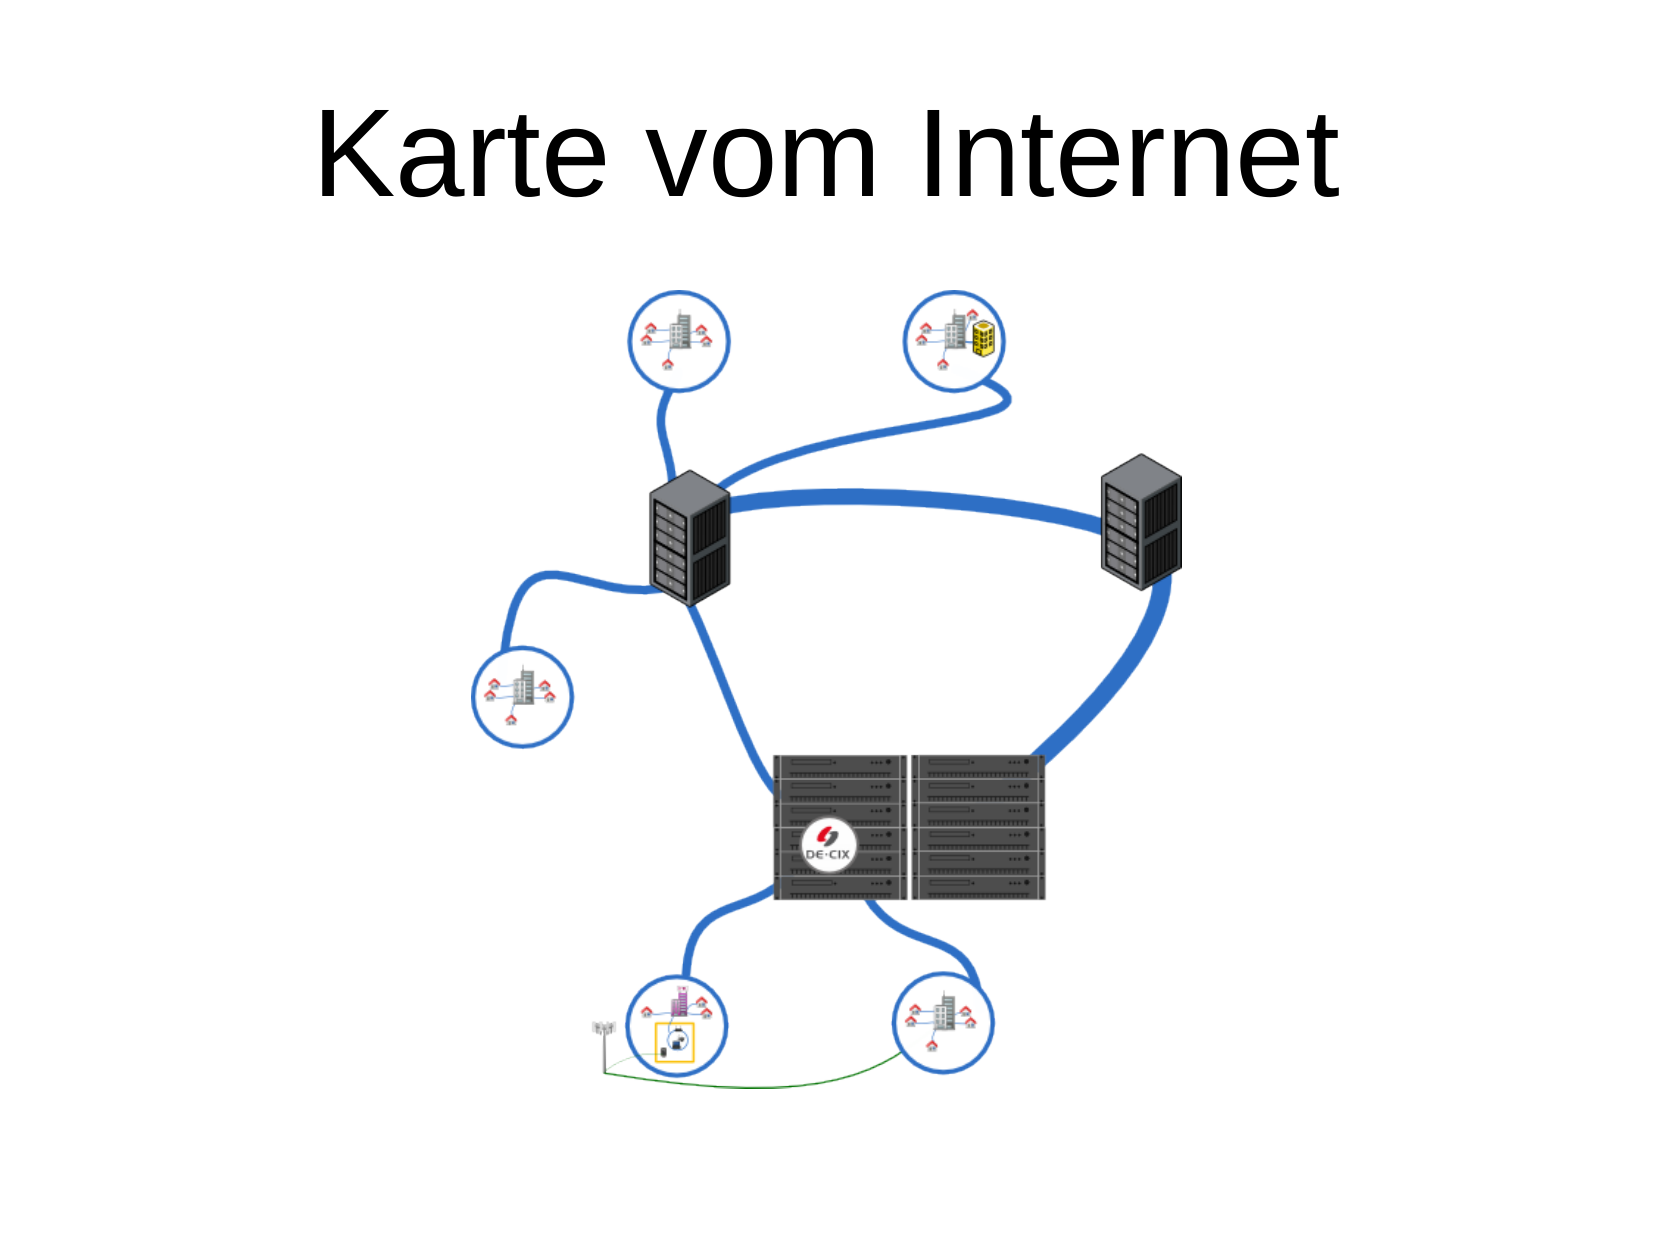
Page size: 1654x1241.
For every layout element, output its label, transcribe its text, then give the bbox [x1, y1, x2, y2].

title Karte vom Internet [82, 49, 1571, 257]
picture [471, 290, 1182, 1089]
